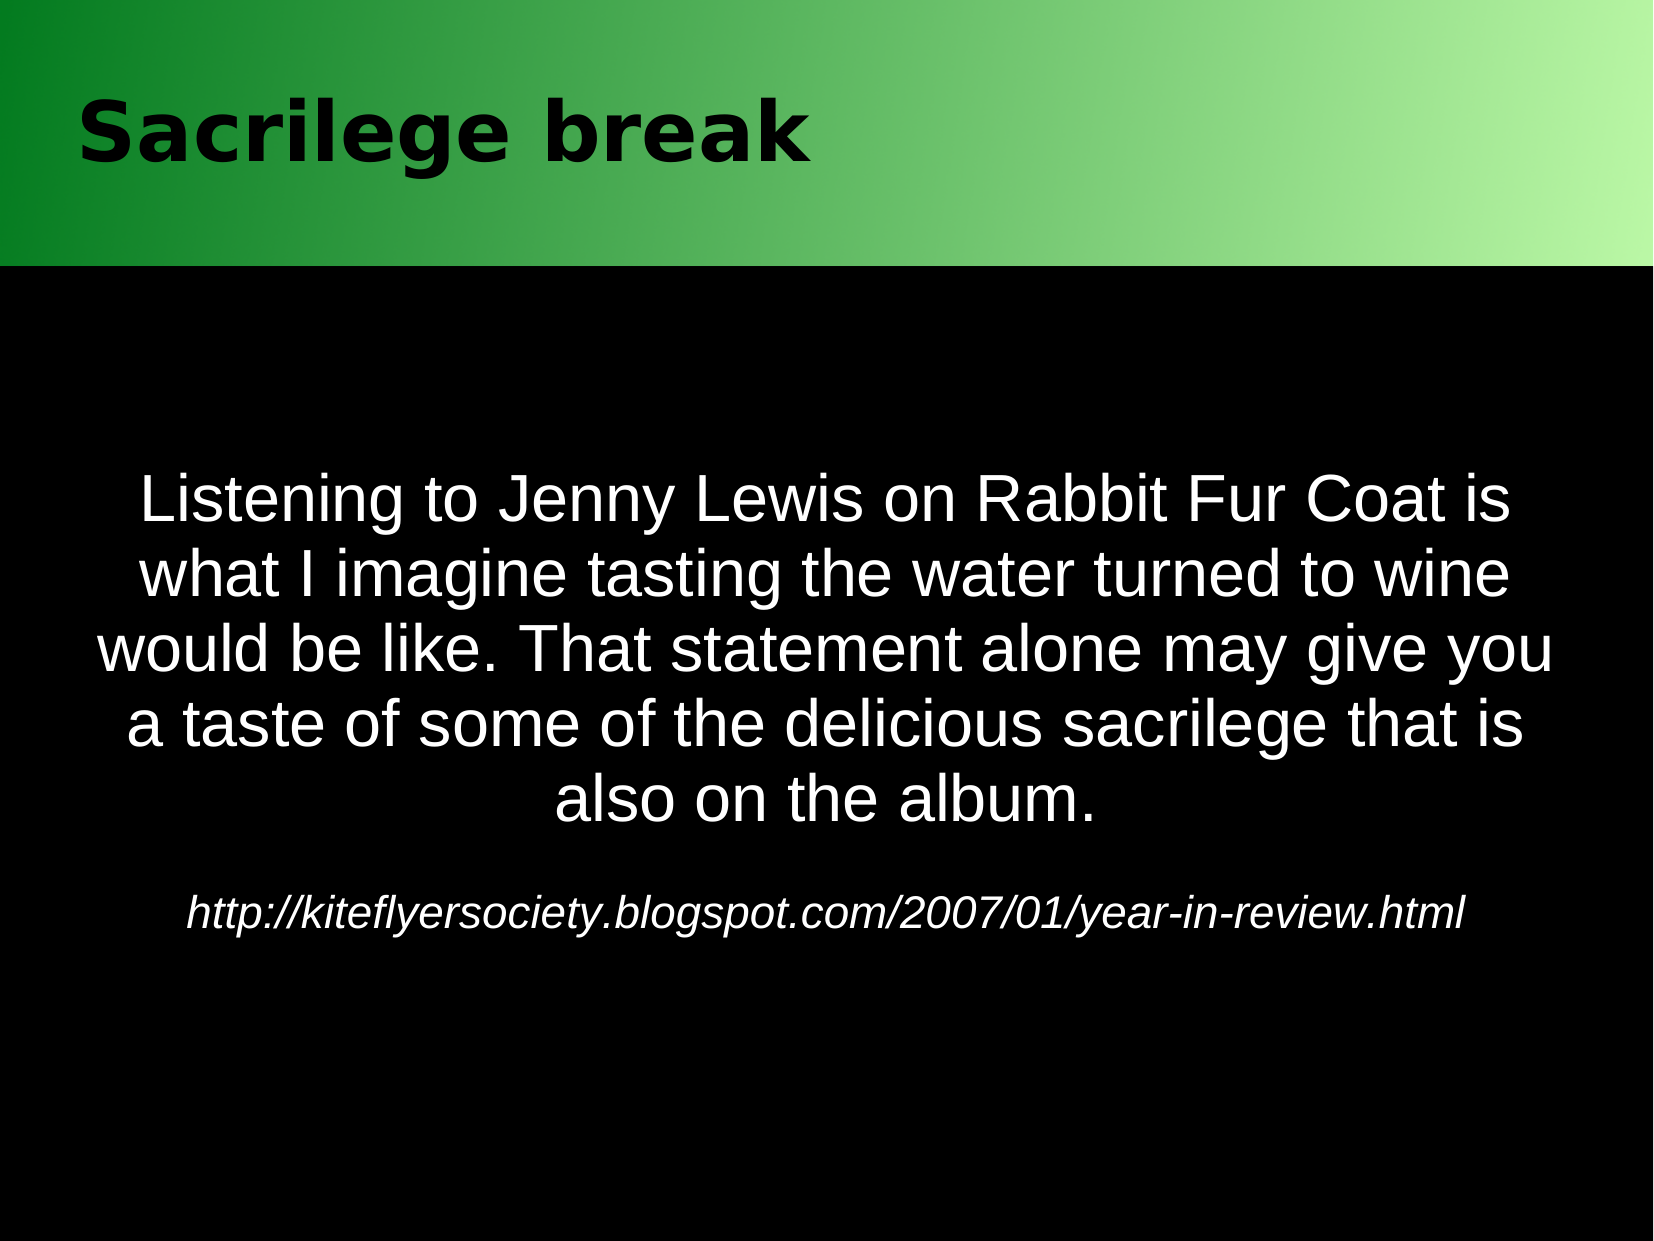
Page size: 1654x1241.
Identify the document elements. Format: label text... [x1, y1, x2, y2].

subtitle Listening to Jenny Lewis on Rabbit Fur Coat is what I imagine tasting the water turned to wine would be like. That statement alone may give you a taste of some of the delicious sacrilege that is also on the album. http://kiteflyersociety.blogspot.com/2007/01/year-in-review.html [82, 290, 1571, 1109]
picture [0, 0, 1654, 1241]
title Sacrilege break [76, 29, 1565, 237]
